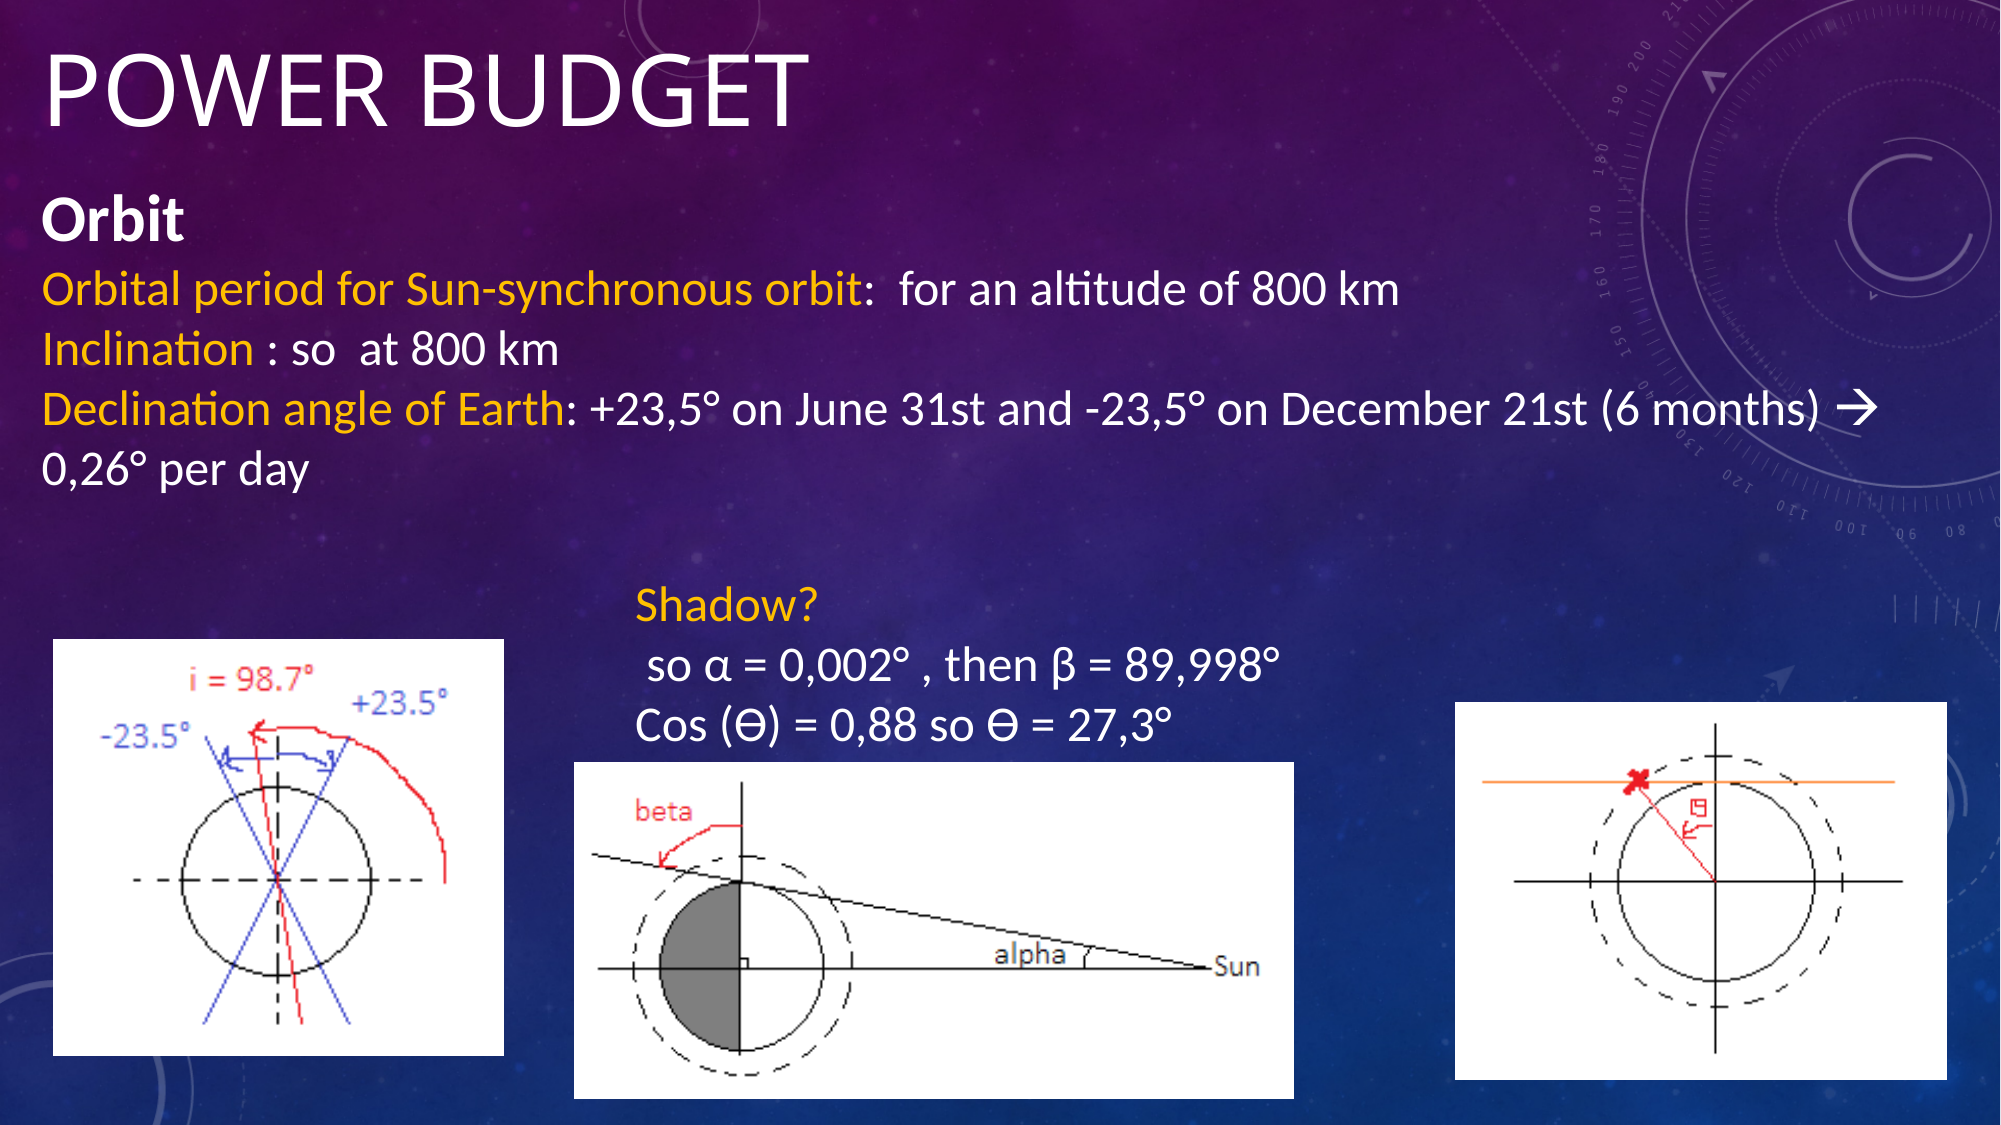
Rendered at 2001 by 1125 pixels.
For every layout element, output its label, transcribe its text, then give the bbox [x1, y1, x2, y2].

picture [53, 639, 504, 1056]
title Power budget [26, 0, 1689, 167]
picture [1455, 702, 1947, 1080]
picture [574, 763, 1294, 1099]
text_box Orbit Orbital period for Sun-synchronous orbit: for an altitude of 800 km Inclination : so at 800 km Declination angle of Earth: +23,5° on June 31st and -23,5° on December 21st (6 months)  0,26° per day [26, 167, 1974, 746]
text_box Shadow? so α = 0,002° , then β = 89,998° Cos (ϴ) = 0,88 so ϴ = 27,3° [620, 563, 1941, 822]
